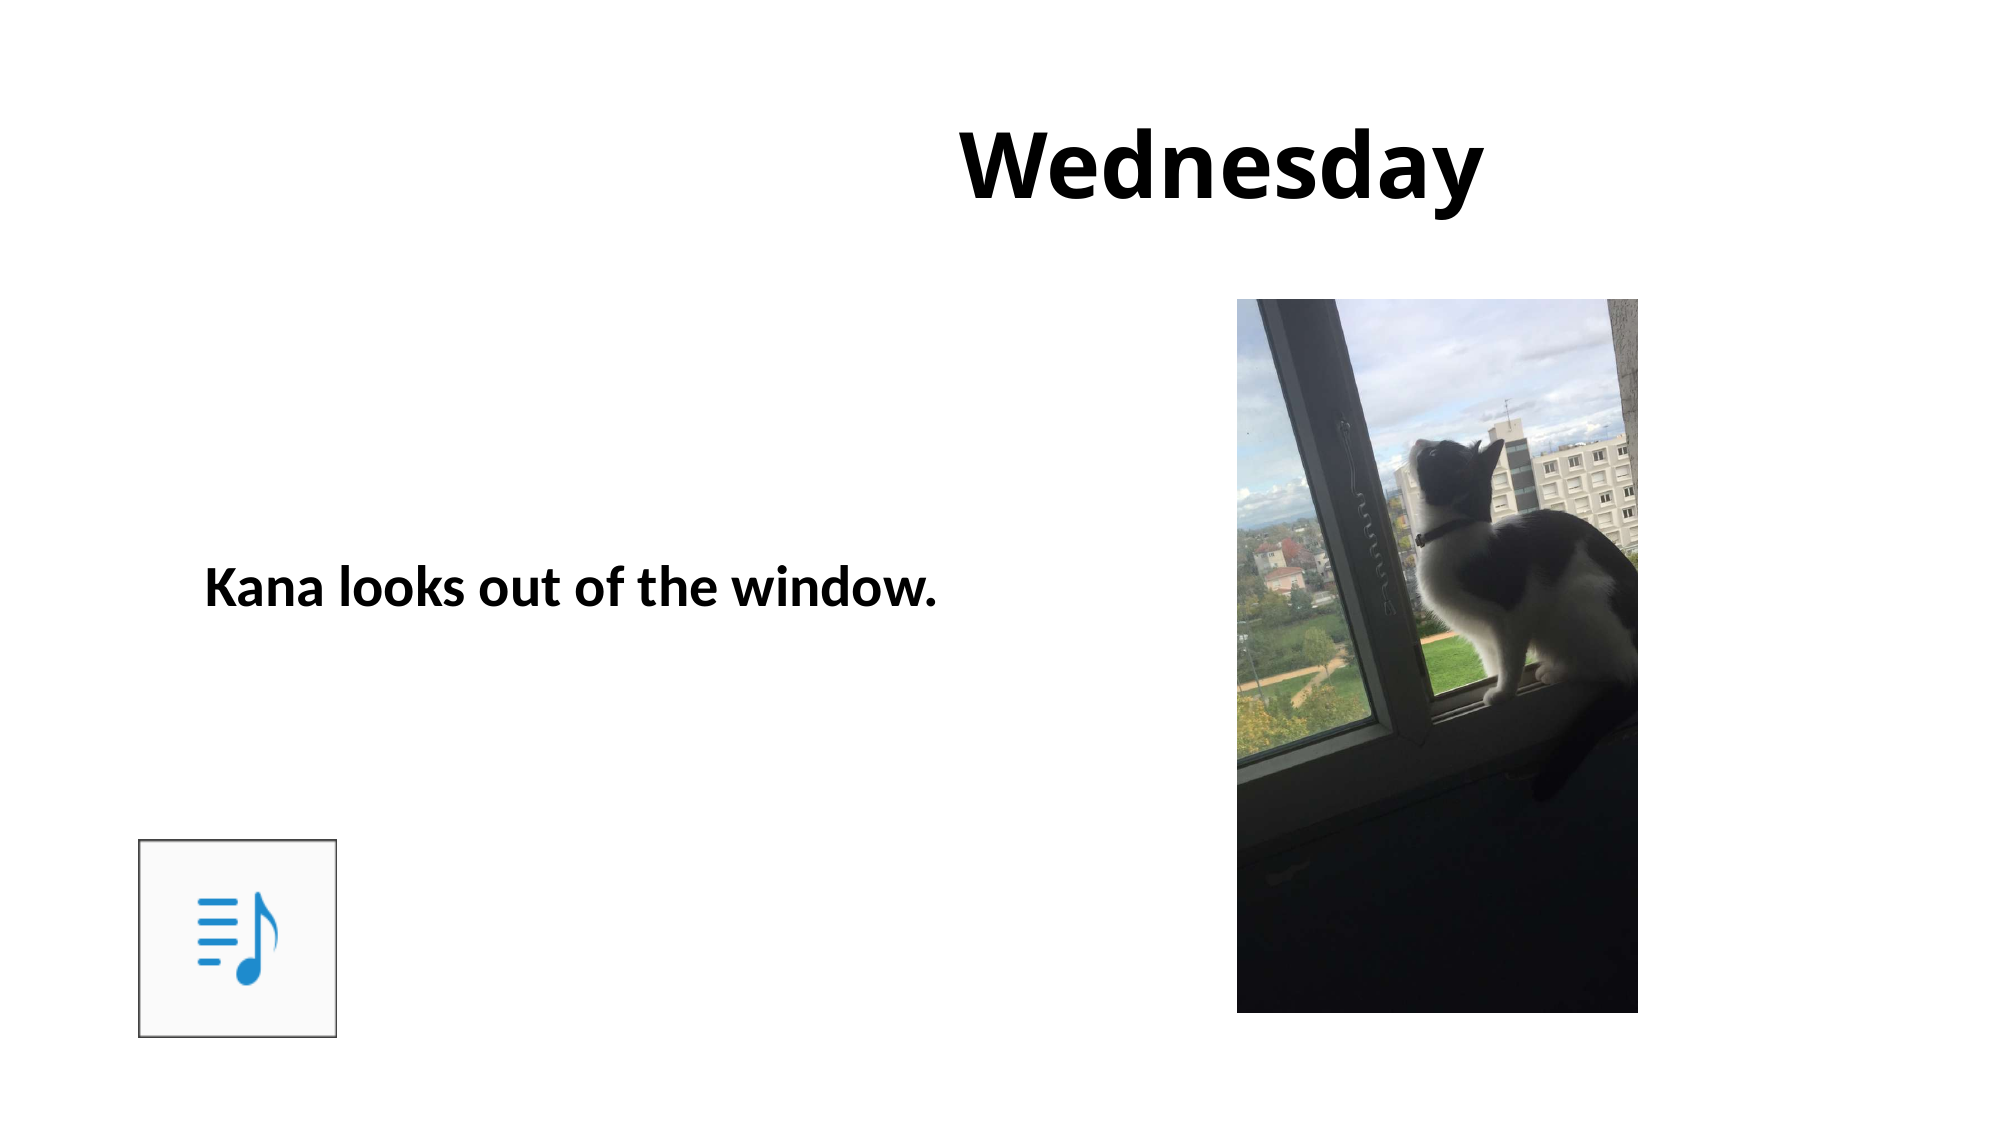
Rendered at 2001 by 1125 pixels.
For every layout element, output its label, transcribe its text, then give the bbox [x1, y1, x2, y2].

text_box Kana looks out of the window. [137, 299, 988, 1013]
picture [1237, 299, 1638, 1013]
text_box [137, 838, 339, 1040]
text_box Wednesday [137, 59, 1863, 277]
